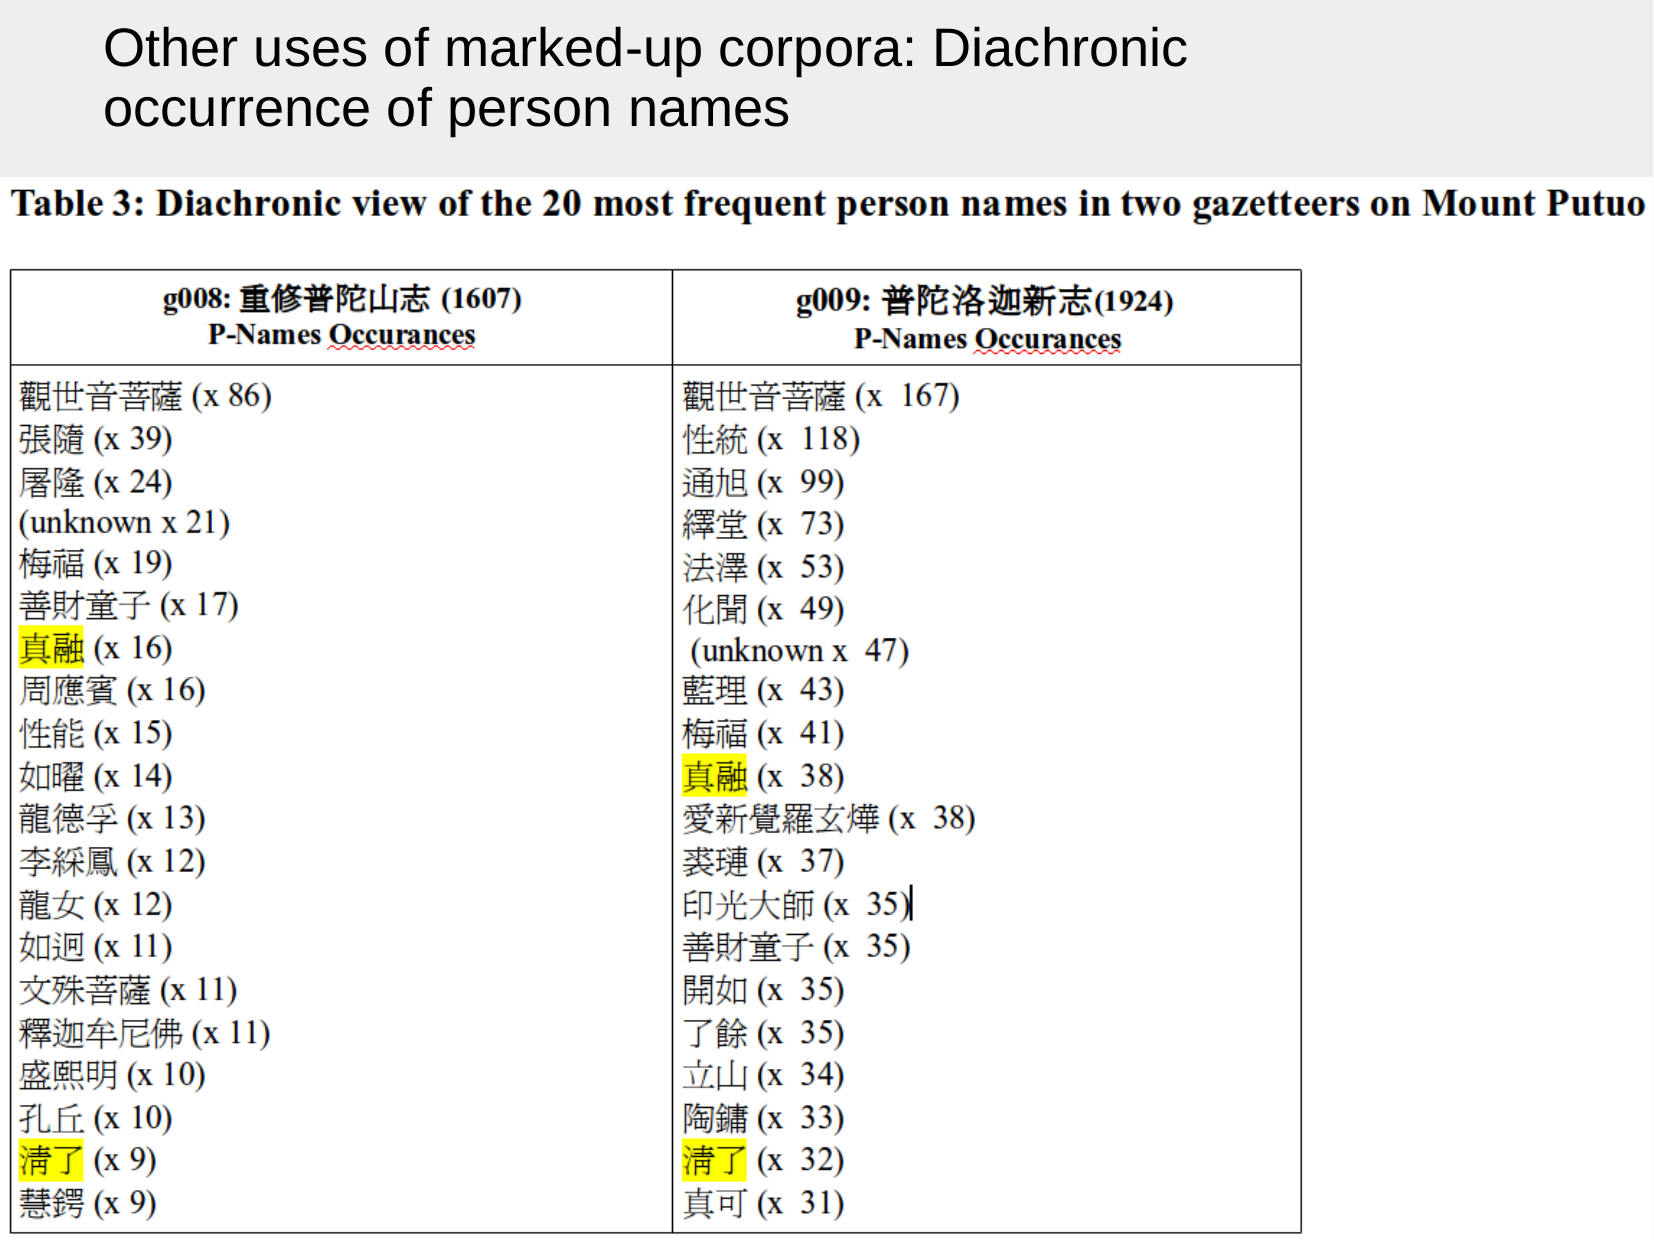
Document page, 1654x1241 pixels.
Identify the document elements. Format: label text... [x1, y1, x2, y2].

picture [0, 177, 1654, 1241]
text_box Other uses of marked-up corpora: Diachronic occurrence of person names [88, 9, 1300, 146]
